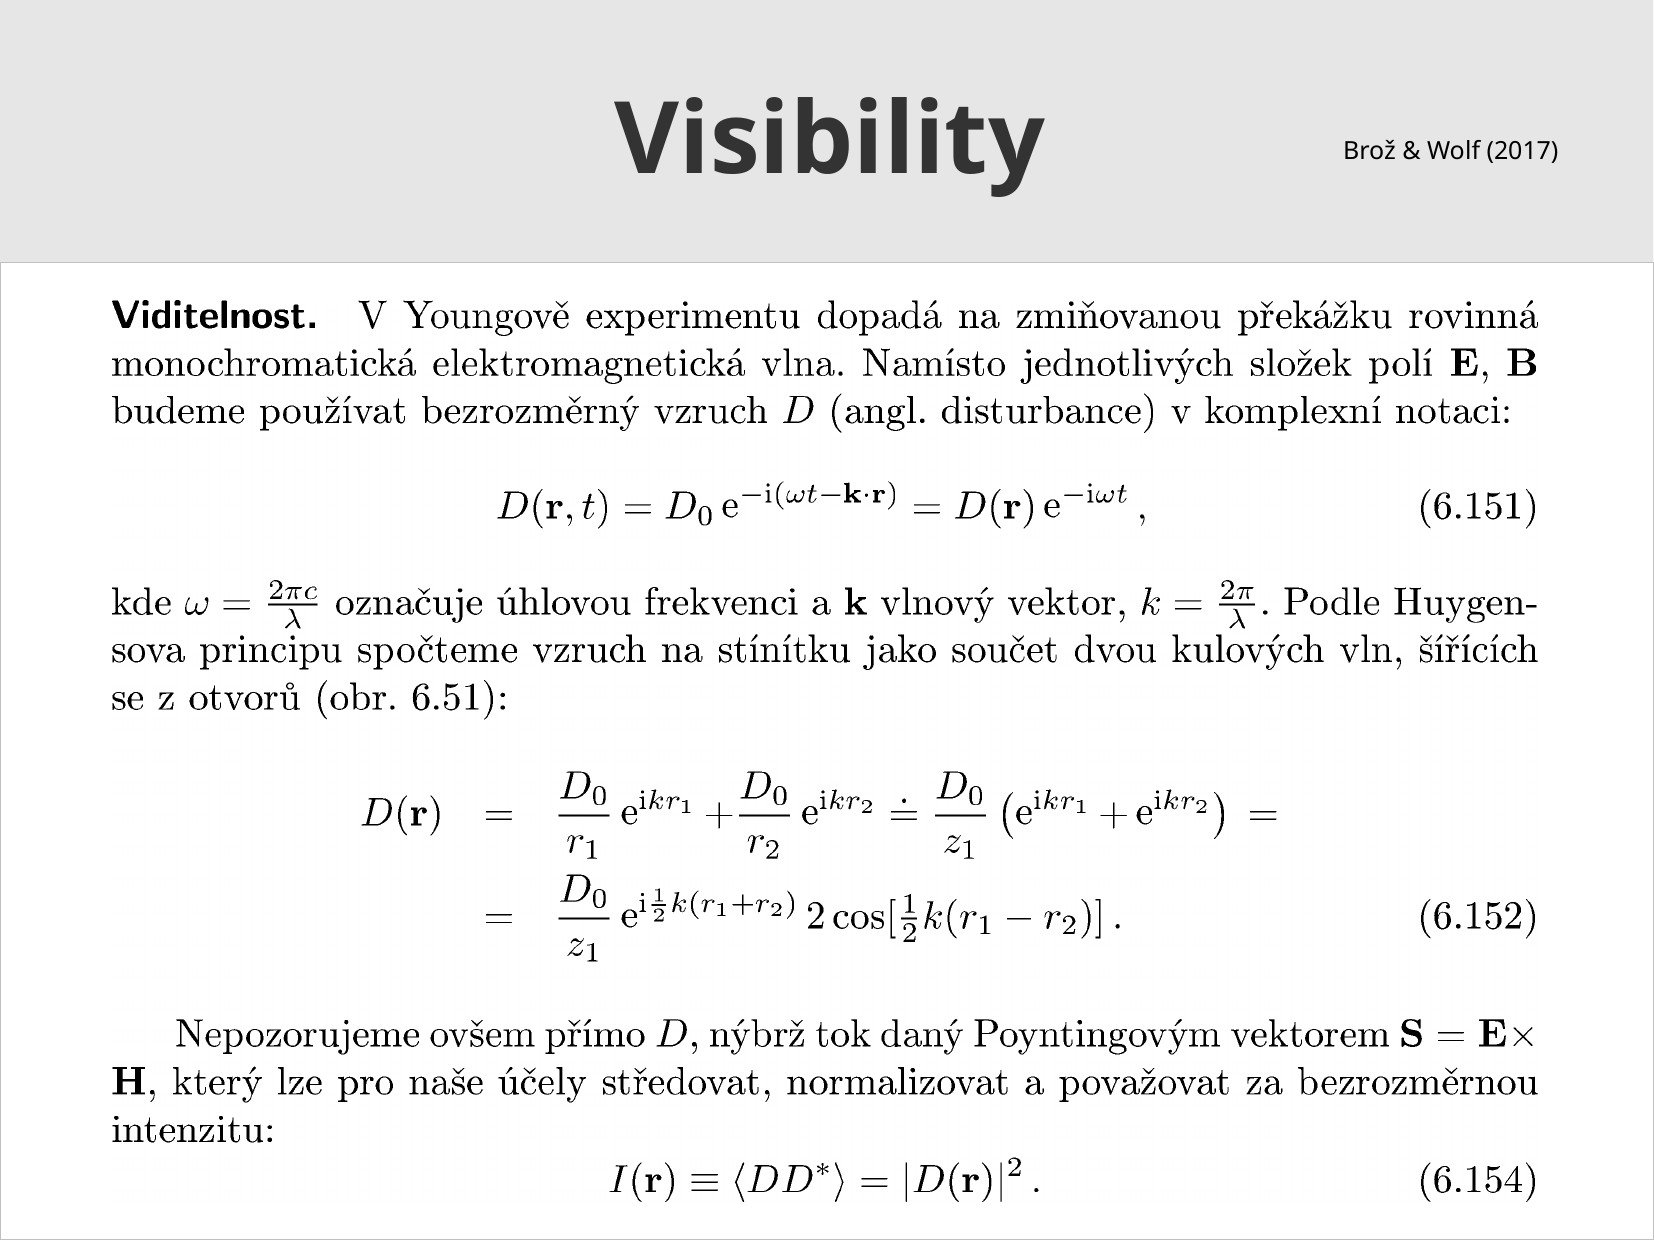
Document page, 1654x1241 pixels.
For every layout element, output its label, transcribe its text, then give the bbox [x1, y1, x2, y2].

text_box Brož & Wolf (2017) [1328, 124, 1548, 172]
picture [112, 300, 1538, 1202]
title Visibility [124, 31, 1537, 239]
